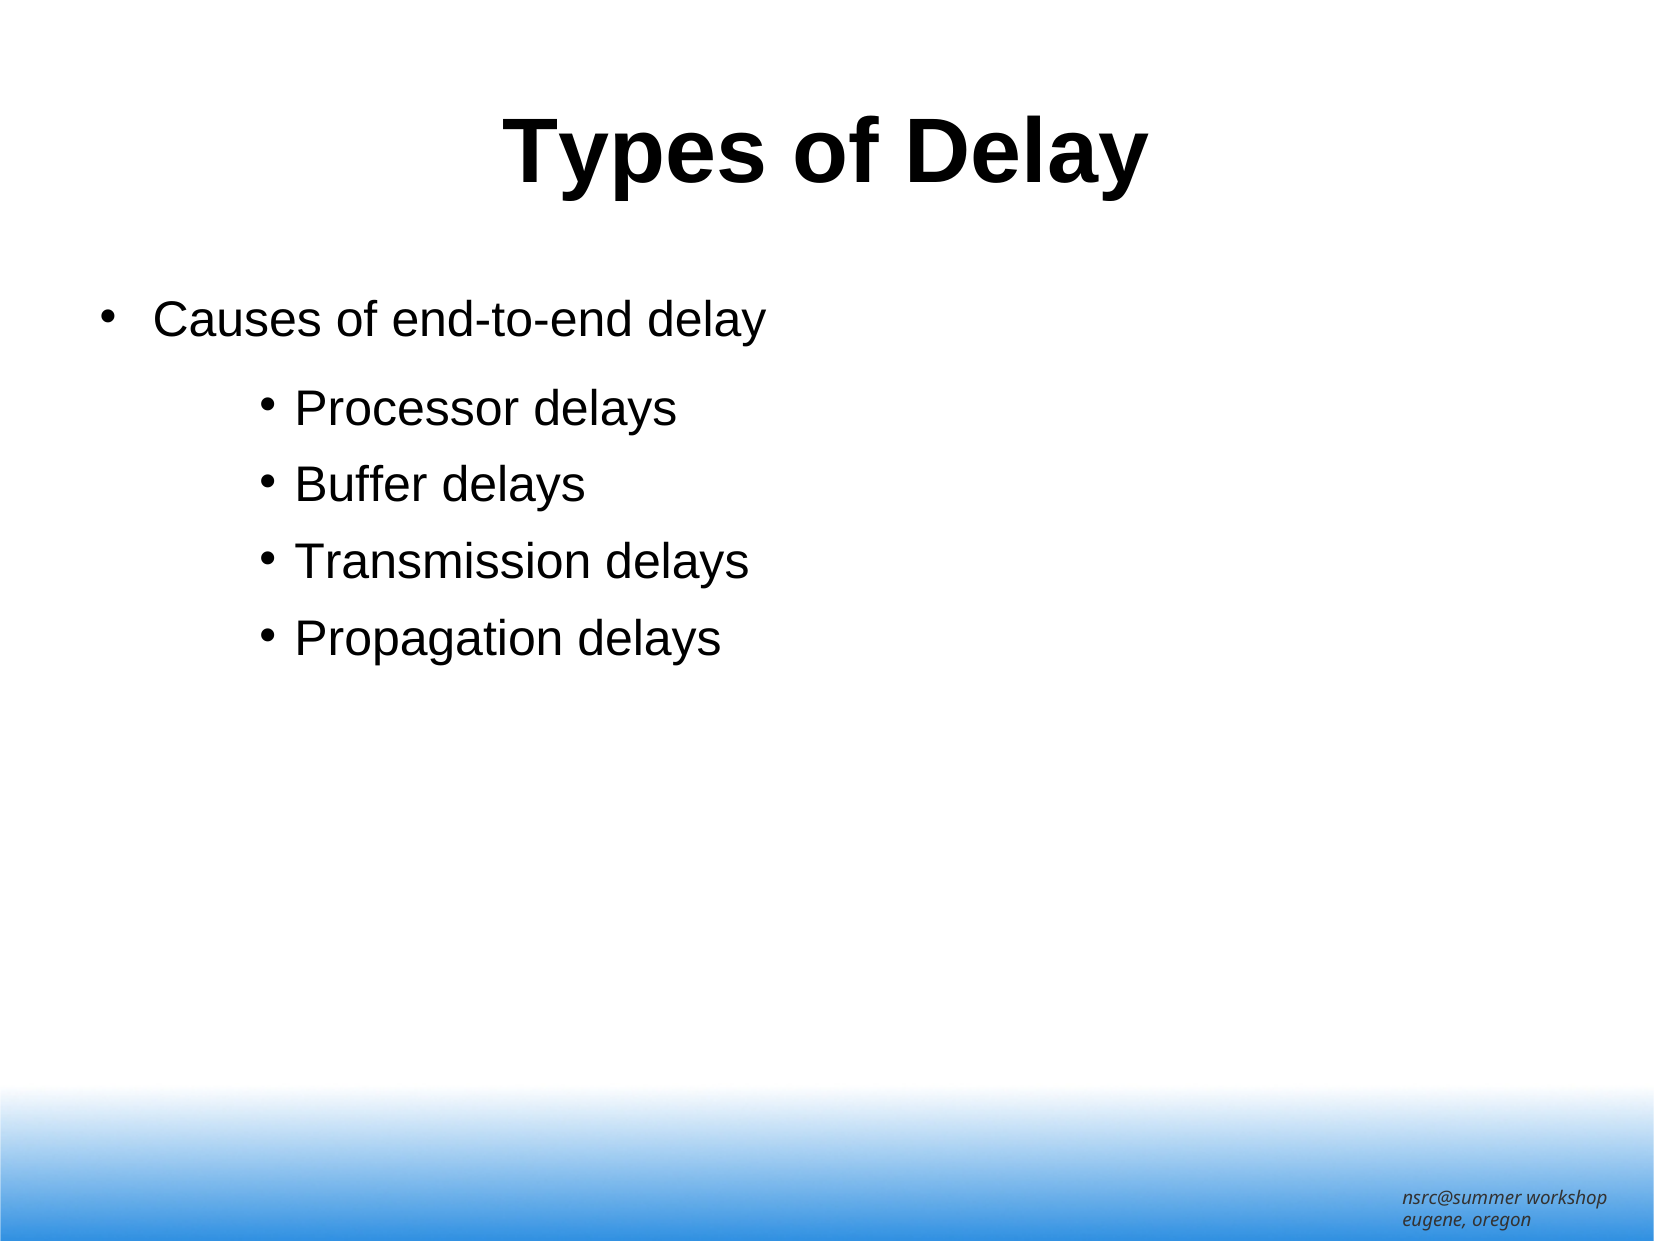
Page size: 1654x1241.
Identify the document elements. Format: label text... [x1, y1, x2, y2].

title Types of Delay [82, 56, 1571, 249]
picture [0, 1083, 1654, 1241]
list Causes of end-to-end delay Processor delays Buffer delays Transmission delays Propagation delays [82, 290, 1571, 1094]
